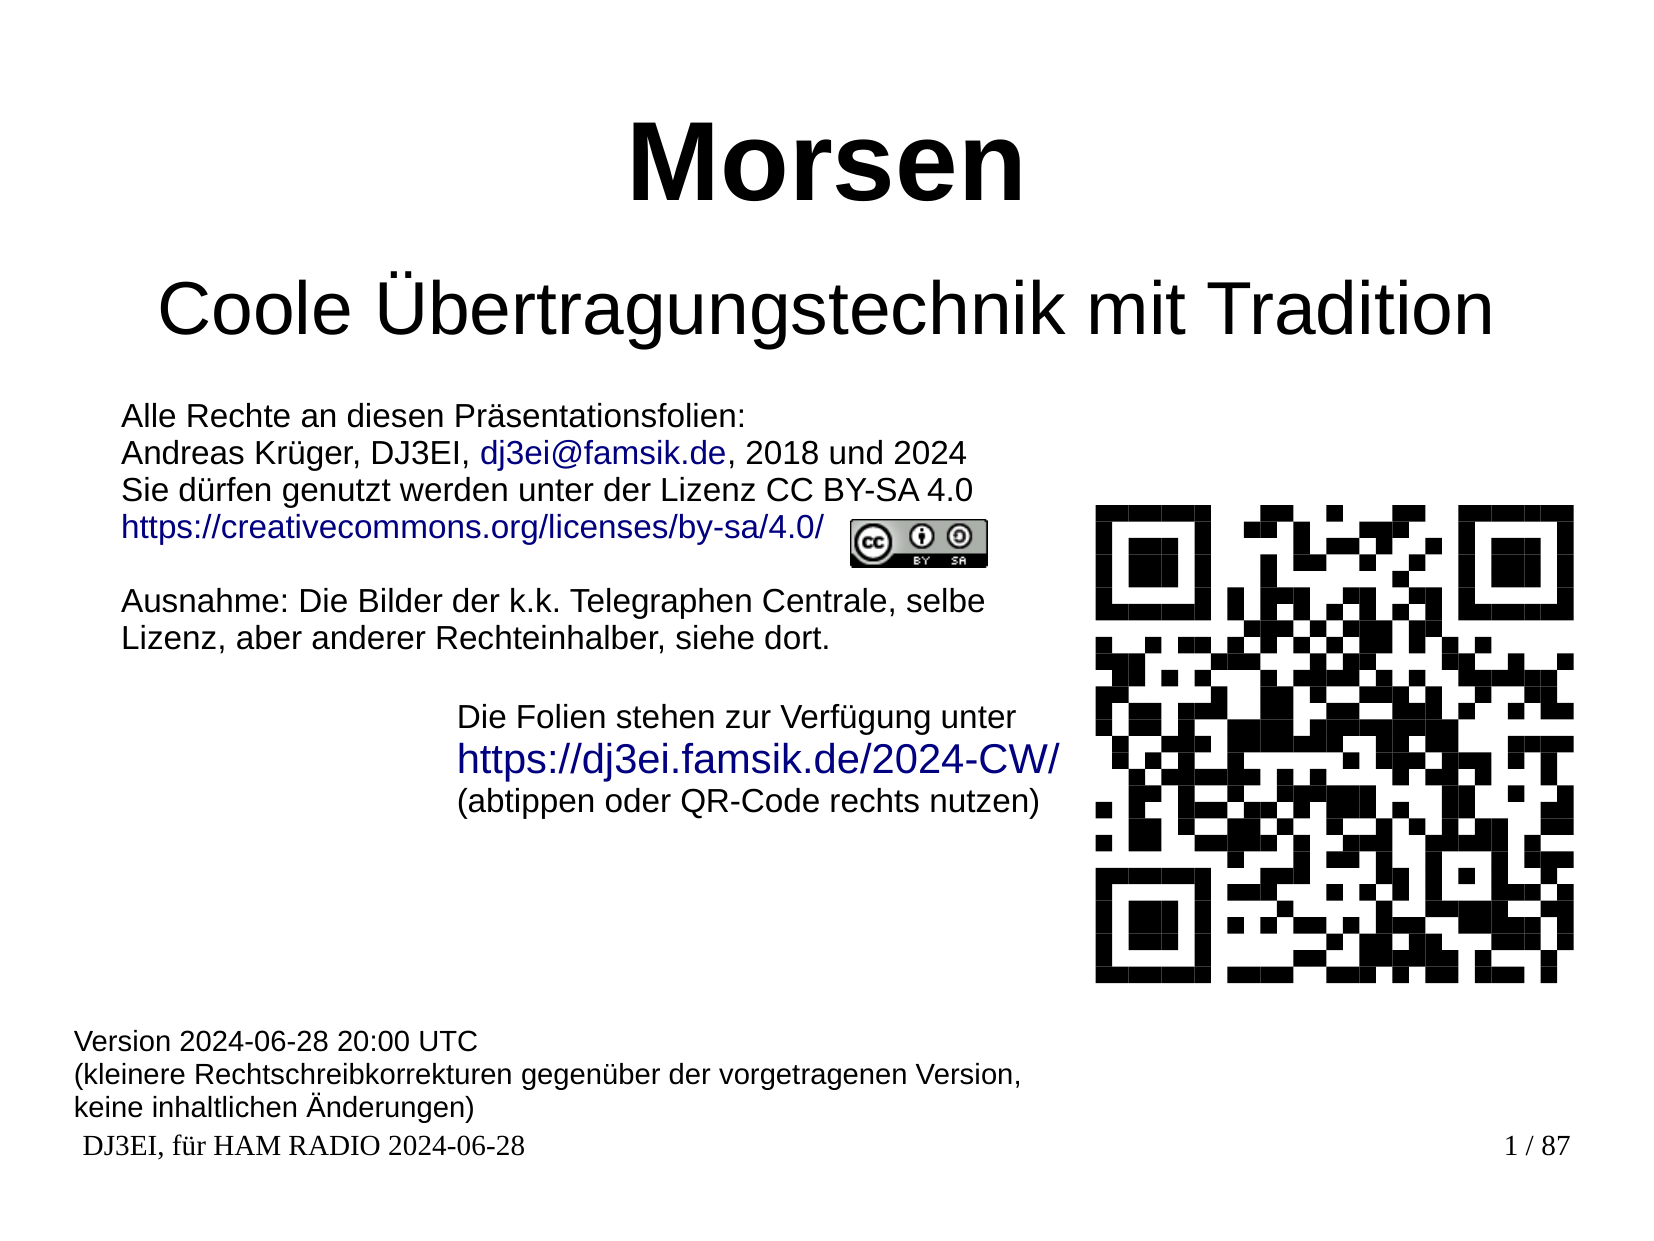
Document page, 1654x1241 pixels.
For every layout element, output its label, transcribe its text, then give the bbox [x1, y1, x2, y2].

text_box Die Folien stehen zur Verfügung unter https://dj3ei.famsik.de/2024-CW/ (abtippen oder QR-Code rechts nutzen) [442, 691, 1087, 827]
title Morsen Coole Übertragungstechnik mit Tradition [82, 36, 1571, 351]
text_box Version 2024-06-28 20:00 UTC (kleinere Rechtschreibkorrekturen gegenüber der vorgetragenen Version, keine inhaltlichen Änderungen) [59, 1018, 1039, 1132]
text_box Alle Rechte an diesen Präsentationsfolien: Andreas Krüger, DJ3EI, dj3ei@famsik.de, 2018 und 2024 Sie dürfen genutzt werden unter der Lizenz CC BY-SA 4.0 https://creativecommons.org/licenses/by-sa/4.0/ Ausnahme: Die Bilder der k.k. Telegraphen Centrale, selbe Lizenz, aber anderer Rechteinhalber, siehe dort. [106, 389, 1055, 664]
picture [850, 519, 988, 569]
picture [1027, 437, 1642, 1052]
